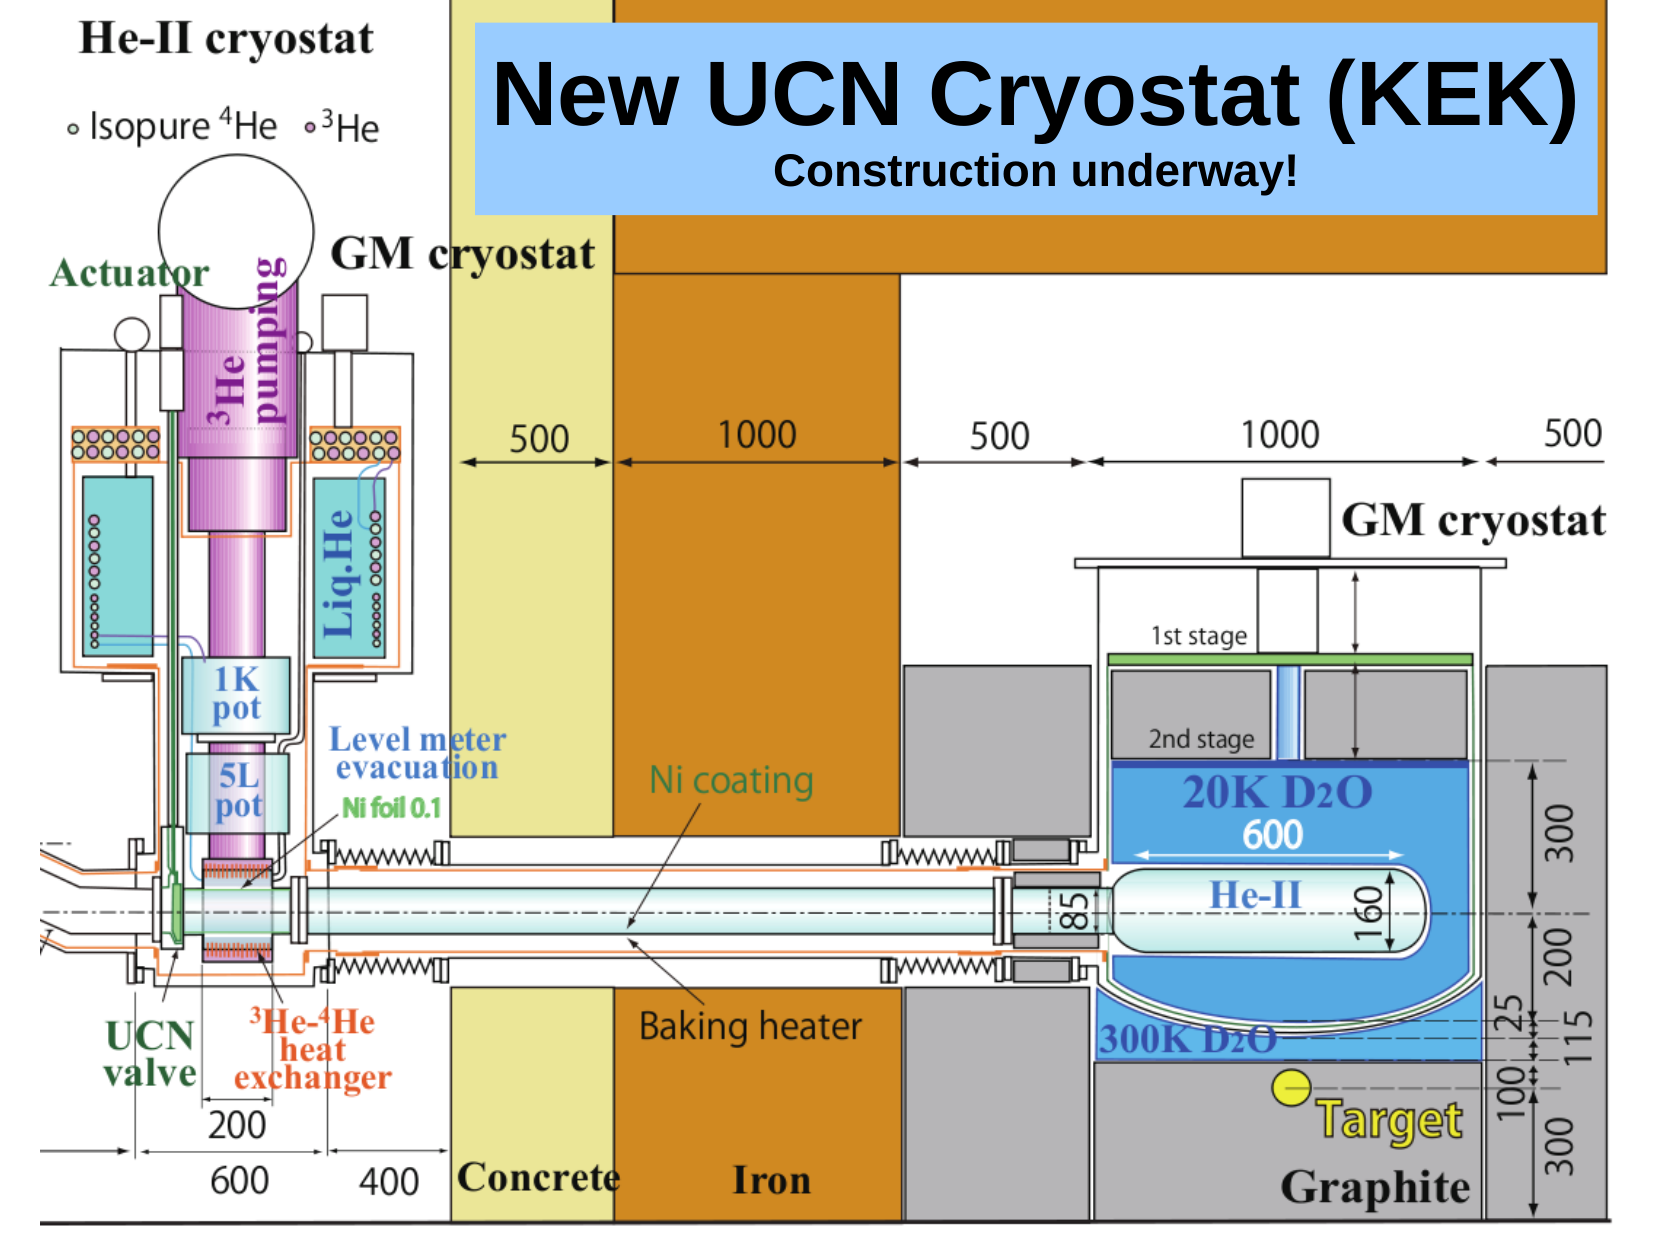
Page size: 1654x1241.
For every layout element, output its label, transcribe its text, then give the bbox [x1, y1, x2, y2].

text_box New UCN Cryostat (KEK) Construction underway! [475, 22, 1598, 216]
picture [40, 0, 1618, 1233]
